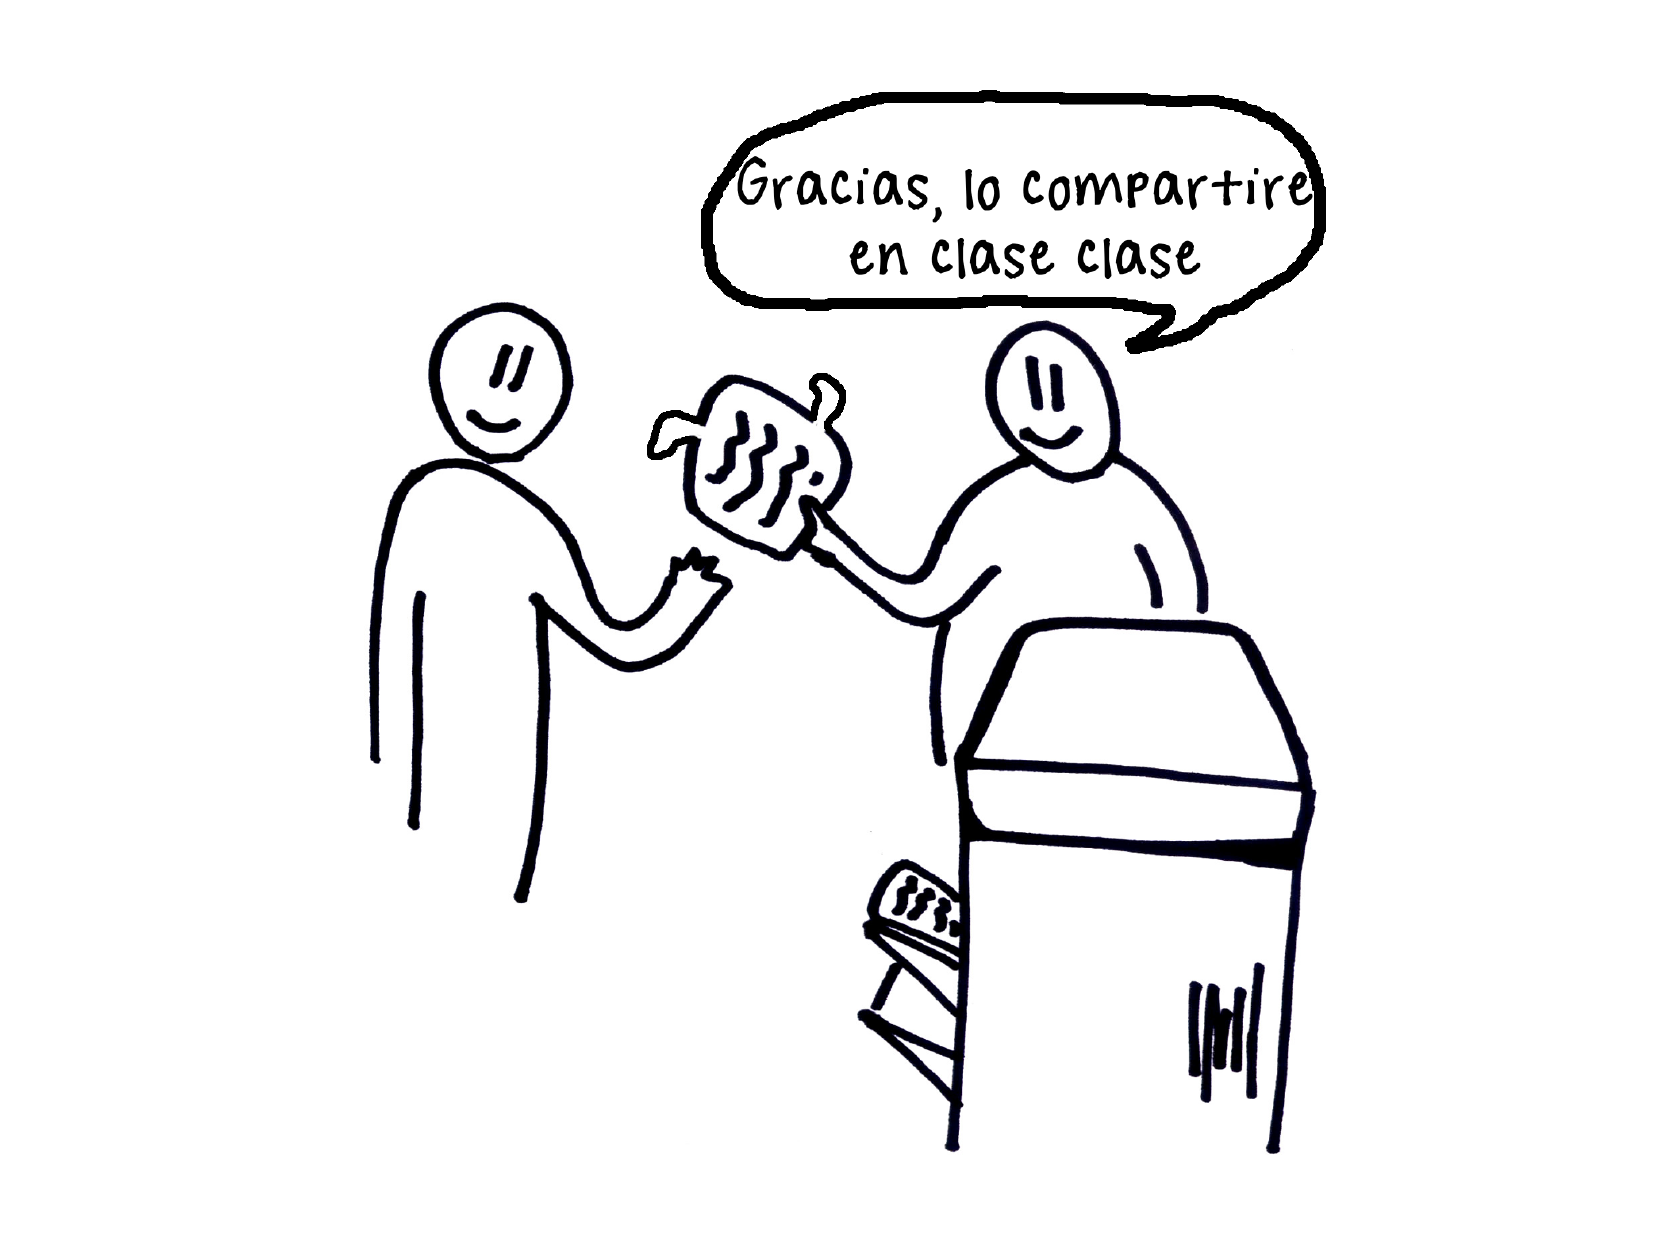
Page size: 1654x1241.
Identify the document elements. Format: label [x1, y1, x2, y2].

picture [186, 58, 1477, 1219]
